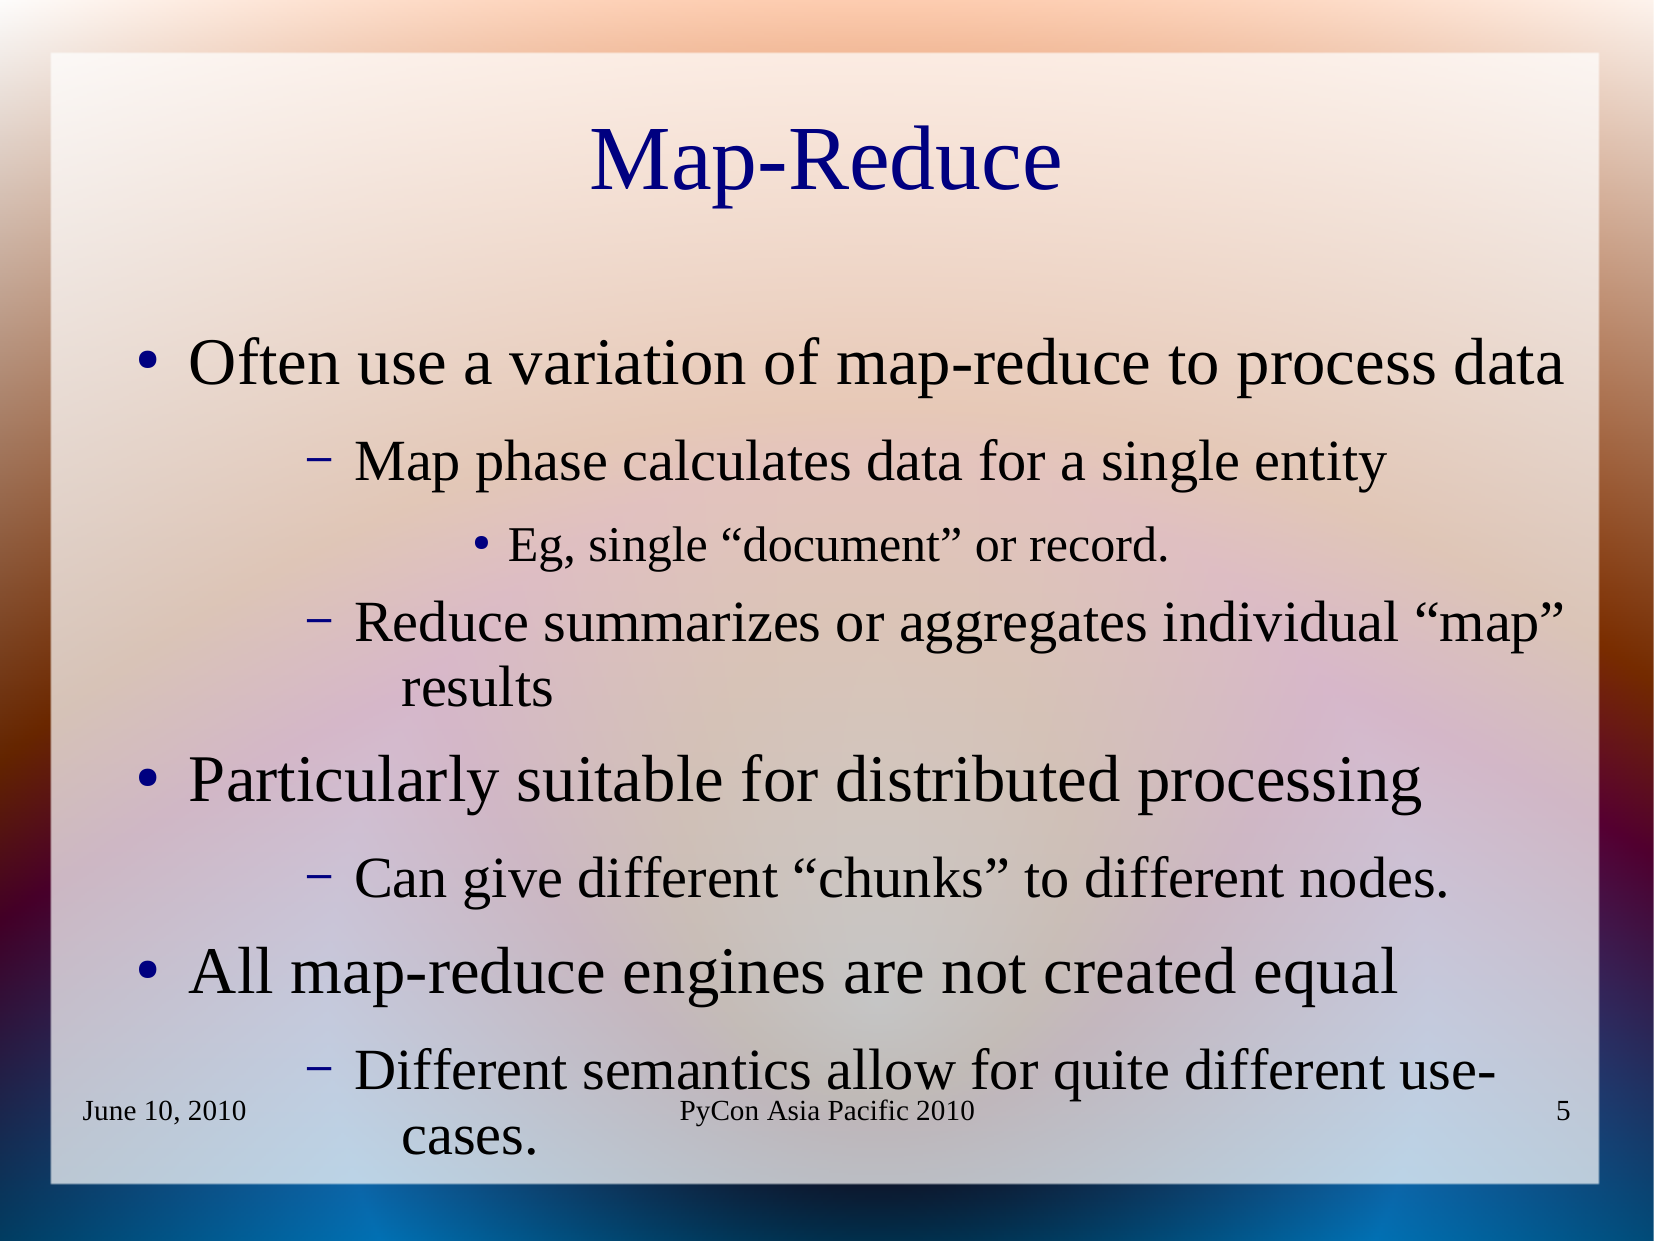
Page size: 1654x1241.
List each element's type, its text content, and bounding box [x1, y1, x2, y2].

picture [0, 0, 1654, 1241]
title Map-Reduce [82, 55, 1571, 263]
list Often use a variation of map-reduce to process data Map phase calculates data for a single entity Eg, single “document” or record. Reduce summarizes or aggregates individual “map” results Particularly suitable for distributed processing Can give different “chunks” to different nodes. All map-reduce engines are not created equal Different semantics allow for quite different use-cases. [118, 324, 1571, 1174]
